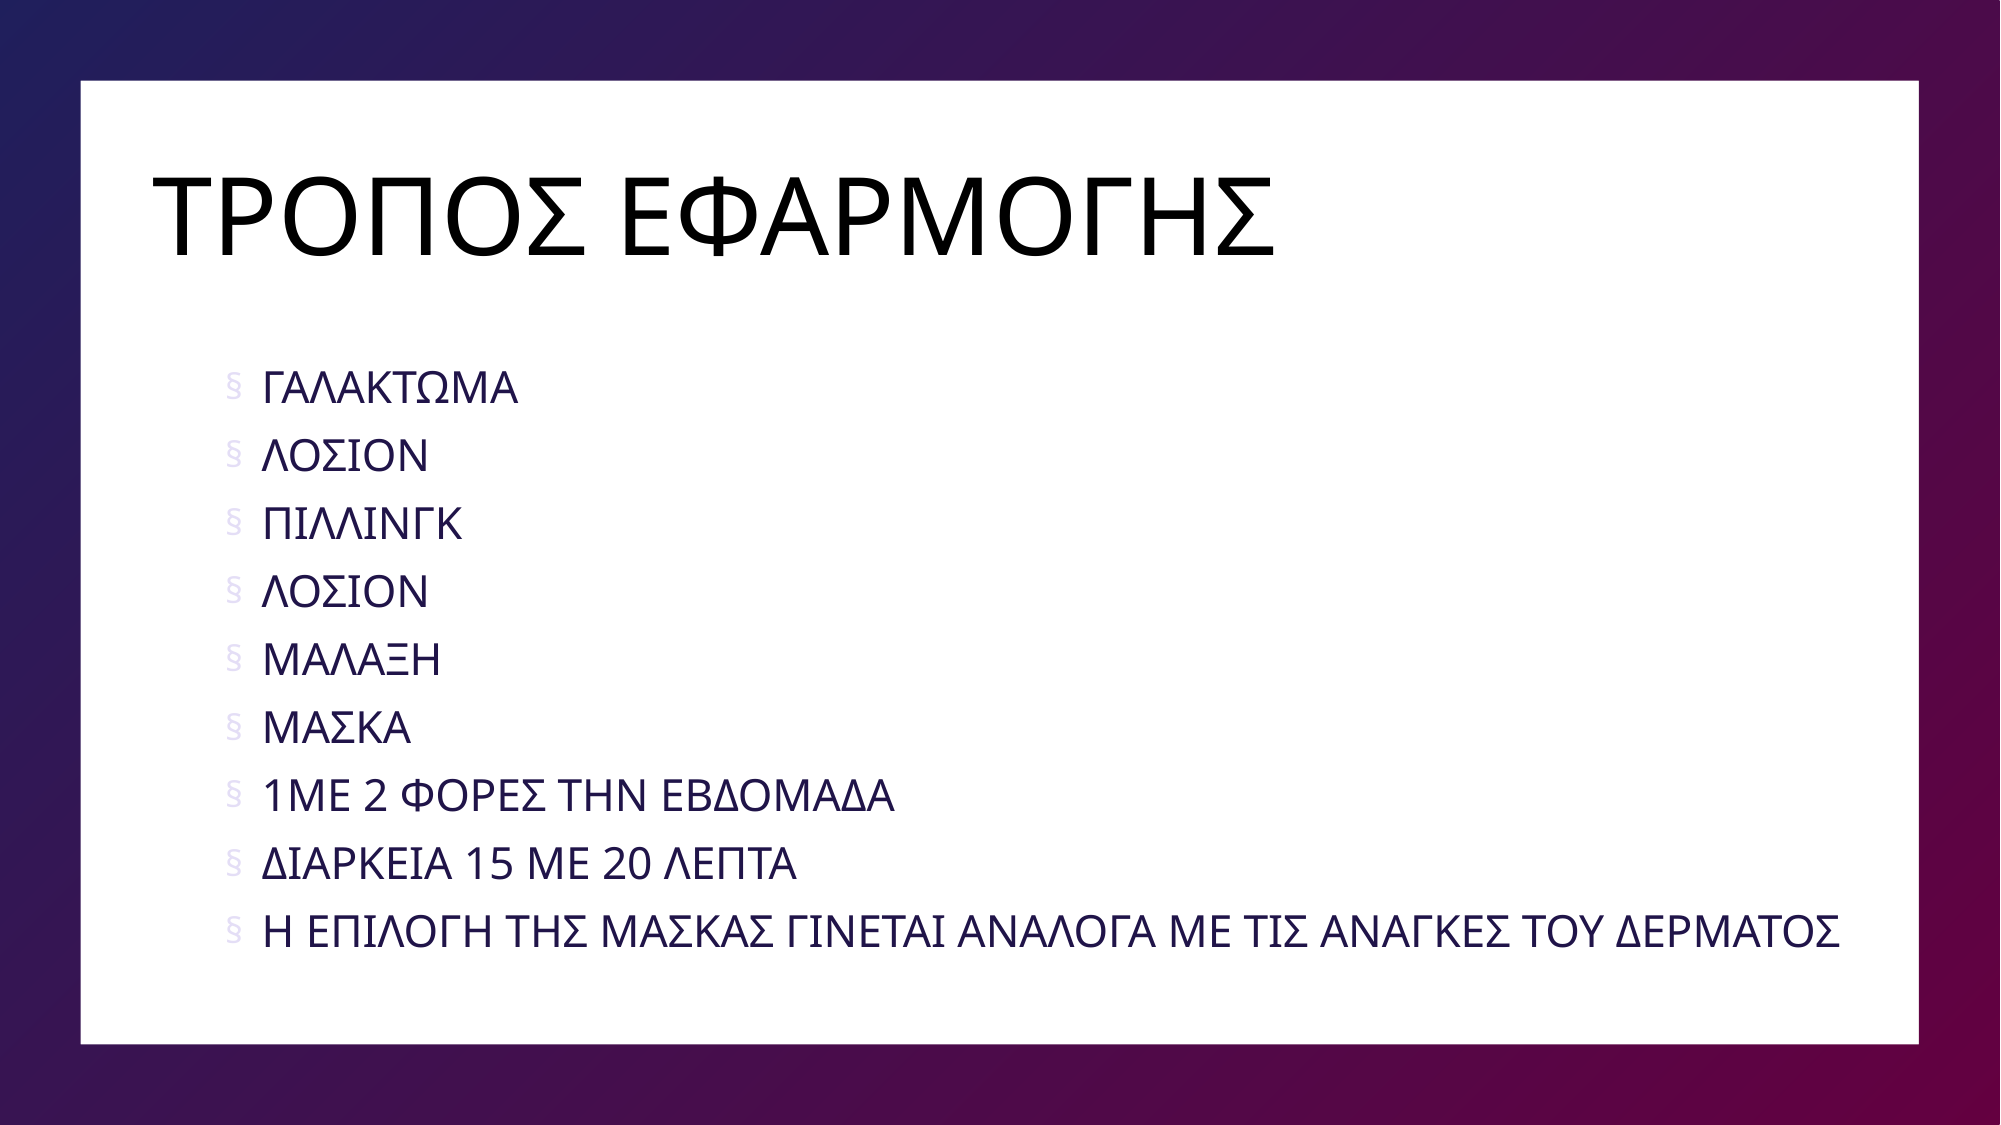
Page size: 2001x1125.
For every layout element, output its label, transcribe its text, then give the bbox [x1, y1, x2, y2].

title ΤΡΟΠΟΣ ΕΦΑΡΜΟΓΗΣ [137, 111, 1516, 330]
list ΓΑΛΑΚΤΩΜΑ ΛΟΣΙΟΝ ΠΙΛΛΙΝΓΚ ΛΟΣΙΟΝ ΜΑΛΑΞΗ ΜΑΣΚΑ 1ΜΕ 2 ΦΟΡΕΣ ΤΗΝ ΕΒΔΟΜΑΔΑ ΔΙΑΡΚΕΙΑ 15 ΜΕ 20 ΛΕΠΤΑ Η ΕΠΙΛΟΓΗ ΤΗΣ ΜΑΣΚΑΣ ΓΙΝΕΤΑΙ ΑΝΑΛΟΓΑ ΜΕ ΤΙΣ ΑΝΑΓΚΕΣ ΤΟΥ ΔΕΡΜΑΤΟΣ [137, 357, 1863, 1014]
